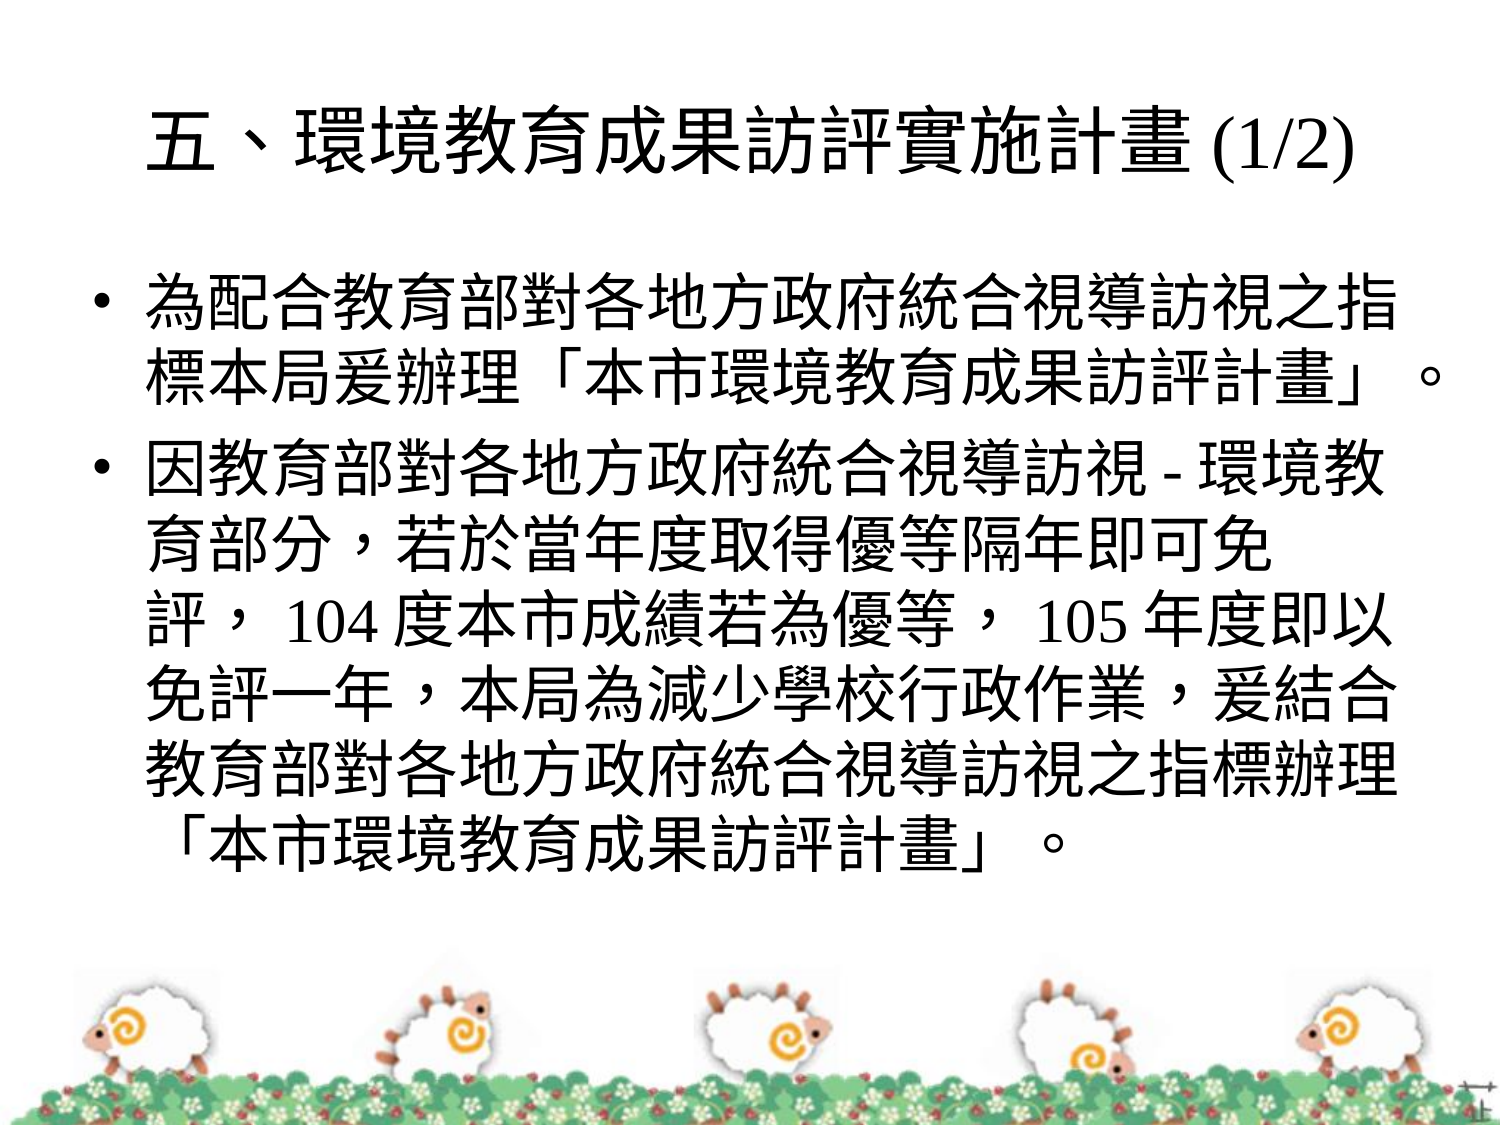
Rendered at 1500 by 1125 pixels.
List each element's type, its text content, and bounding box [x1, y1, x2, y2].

list 為配合教育部對各地方政府統合視導訪視之指標本局爰辦理「本市環境教育成果訪評計畫」。 因教育部對各地方政府統合視導訪視-環境教育部分，若於當年度取得優等隔年即可免評，104度本市成績若為優等，105年度即以免評一年，本局為減少學校行政作業，爰結合教育部對各地方政府統合視導訪視之指標辦理「本市環境教育成果訪評計畫」。 [76, 255, 1427, 998]
picture [0, 645, 1500, 1125]
title 五、環境教育成果訪評實施計畫(1/2) [75, 45, 1426, 233]
